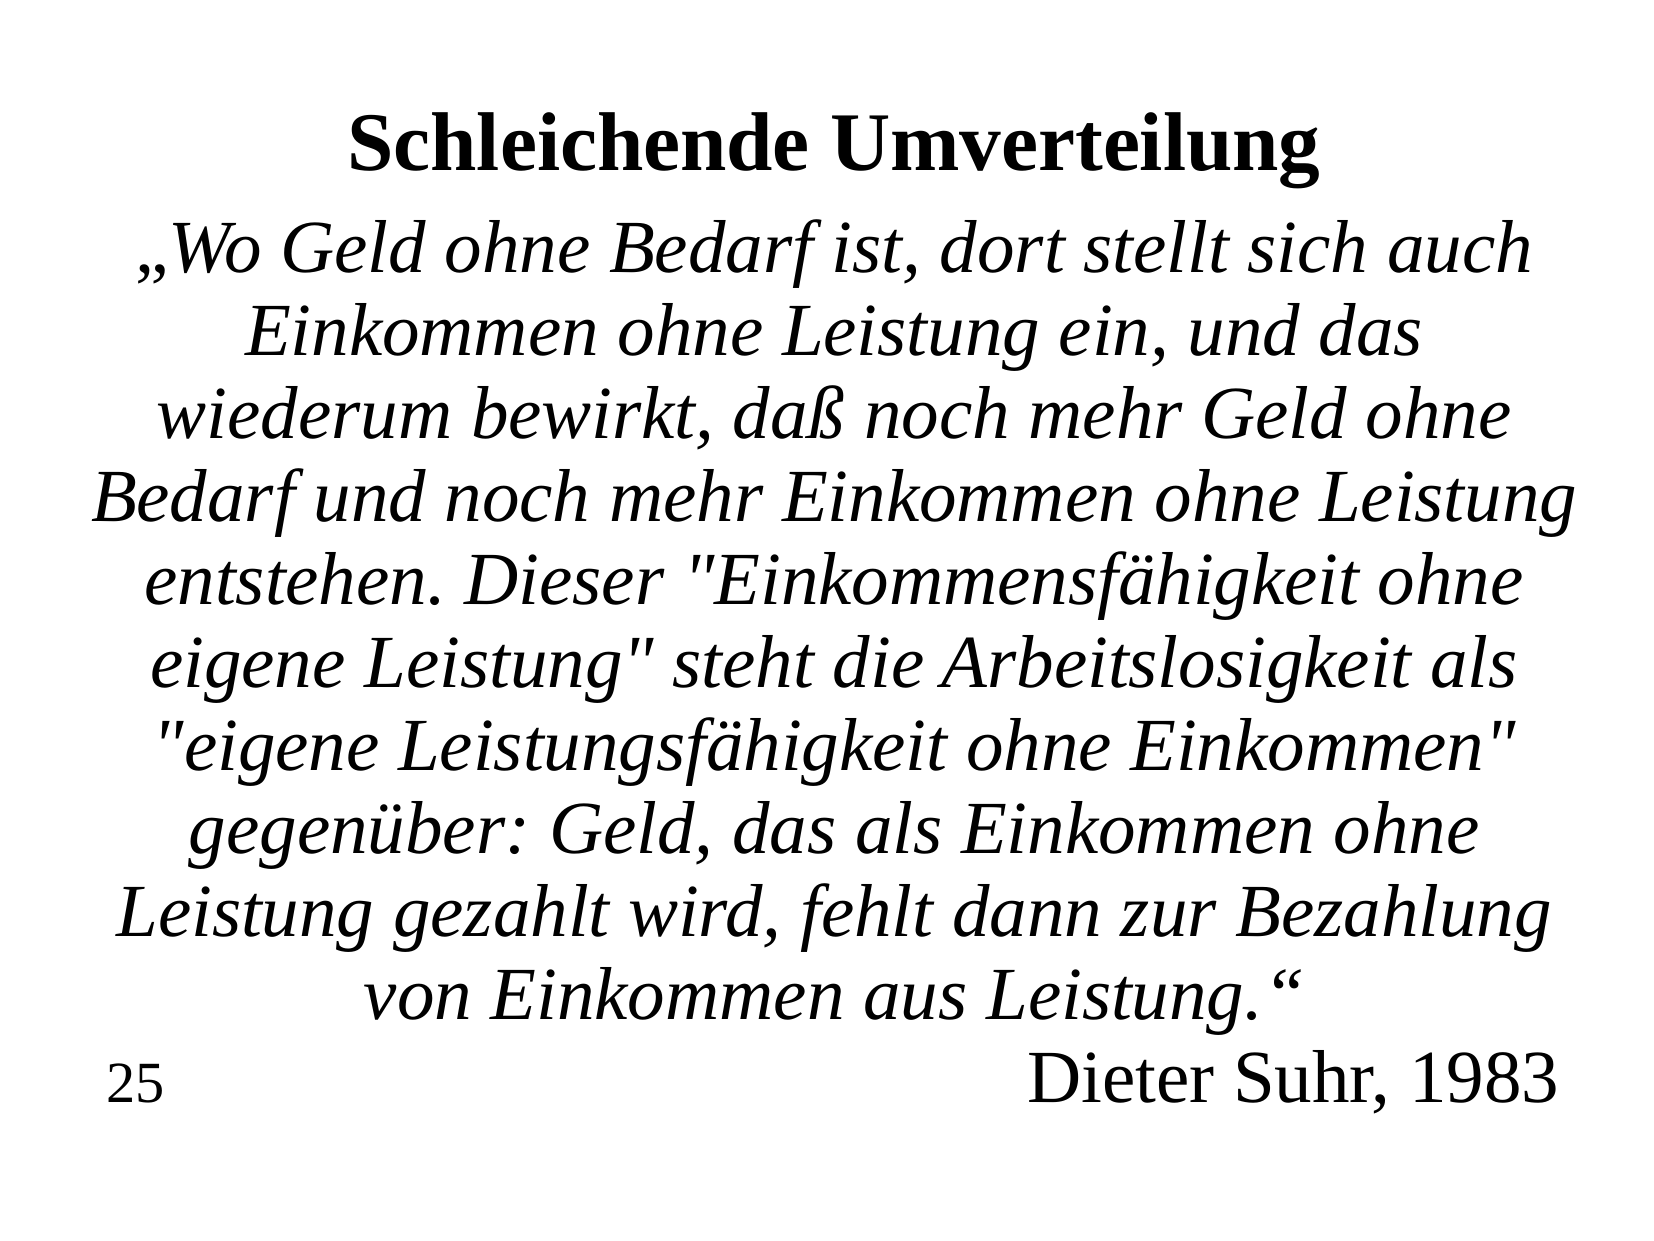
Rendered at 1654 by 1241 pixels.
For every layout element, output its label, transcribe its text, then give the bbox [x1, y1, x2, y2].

text_box Schleichende Umverteilung „Wo Geld ohne Bedarf ist, dort stellt sich auch Einkommen ohne Leistung ein, und das wiederum bewirkt, daß noch mehr Geld ohne Bedarf und noch mehr Einkommen ohne Leistung entstehen. Dieser "Einkommensfähigkeit ohne eigene Leistung" steht die Arbeitslosigkeit als "eigene Leistungsfähigkeit ohne Einkommen" gegenüber: Geld, das als Einkommen ohne Leistung gezahlt wird, fehlt dann zur Bezahlung von Einkommen aus Leistung.“ <Nummer> Dieter Suhr, 1983 [76, 88, 1595, 1210]
